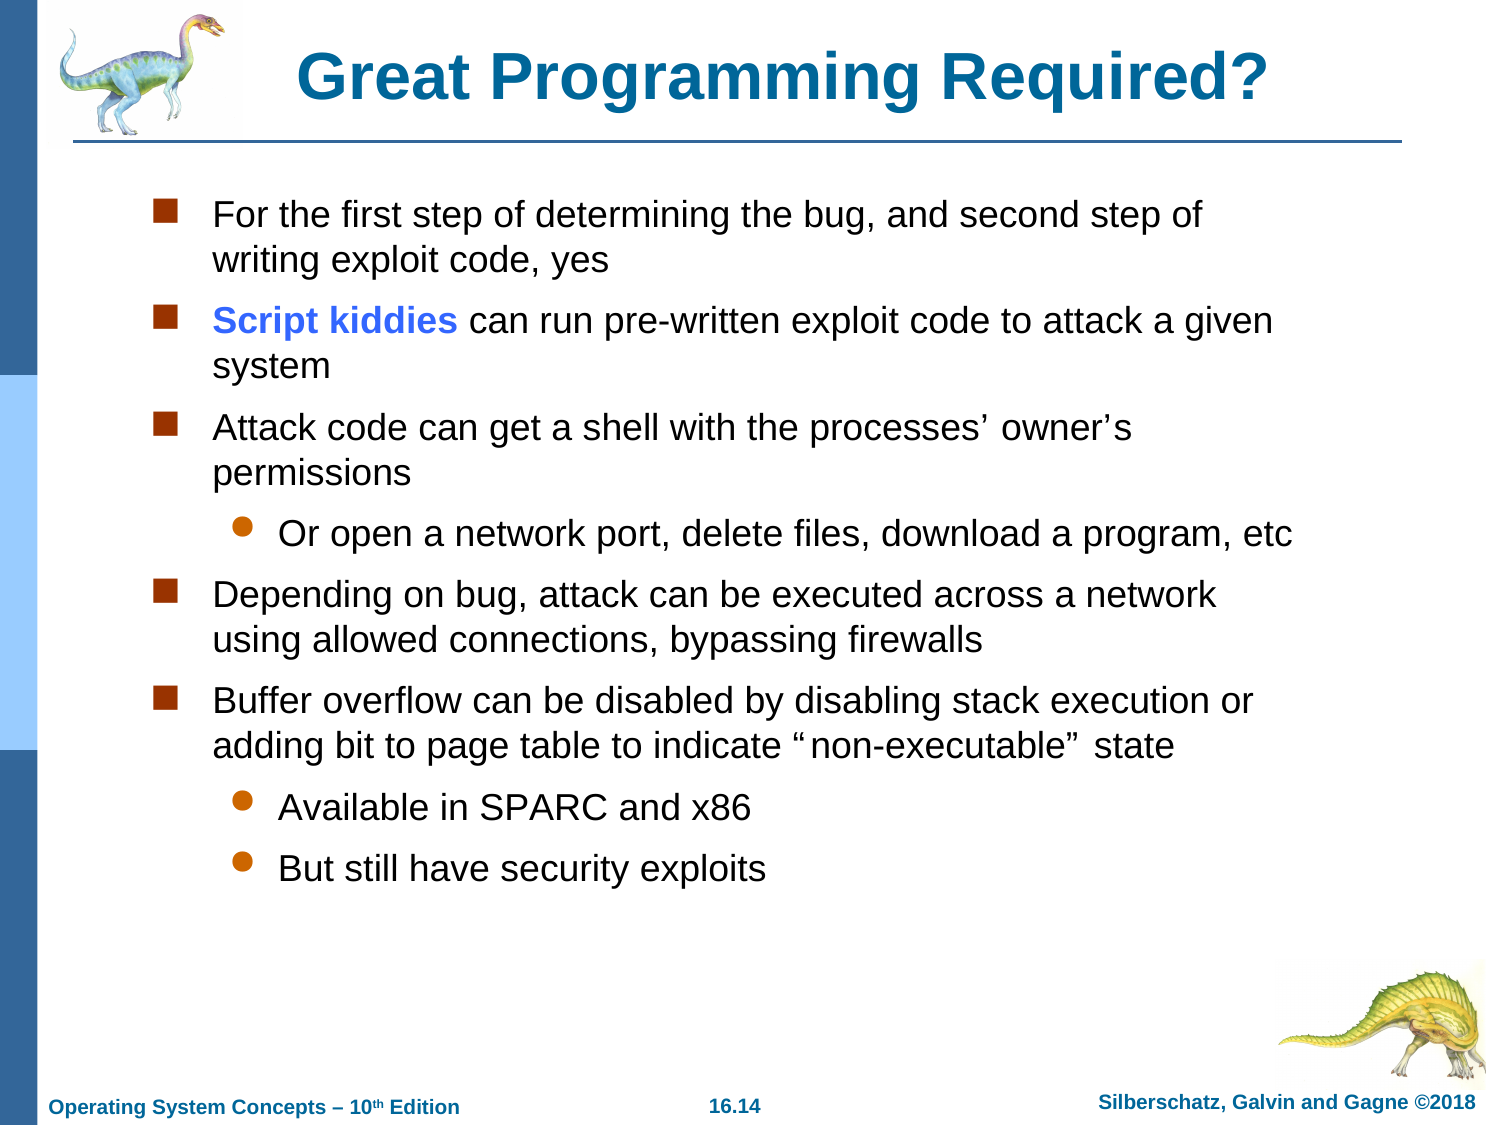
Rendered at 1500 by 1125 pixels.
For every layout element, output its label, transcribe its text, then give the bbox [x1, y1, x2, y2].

list For the first step of determining the bug, and second step of writing exploit code, yes Script kiddies can run pre-written exploit code to attack a given system Attack code can get a shell with the processes’ owner’s permissions Or open a network port, delete files, download a program, etc Depending on bug, attack can be executed across a network using allowed connections, bypassing firewalls Buffer overflow can be disabled by disabling stack execution or adding bit to page table to indicate “non-executable” state Available in SPARC and x86 But still have security exploits [141, 182, 1326, 926]
picture [1415, 1094, 1423, 1099]
title Great Programming Required? [143, 25, 1425, 121]
picture [46, 0, 243, 149]
picture [1275, 959, 1486, 1090]
